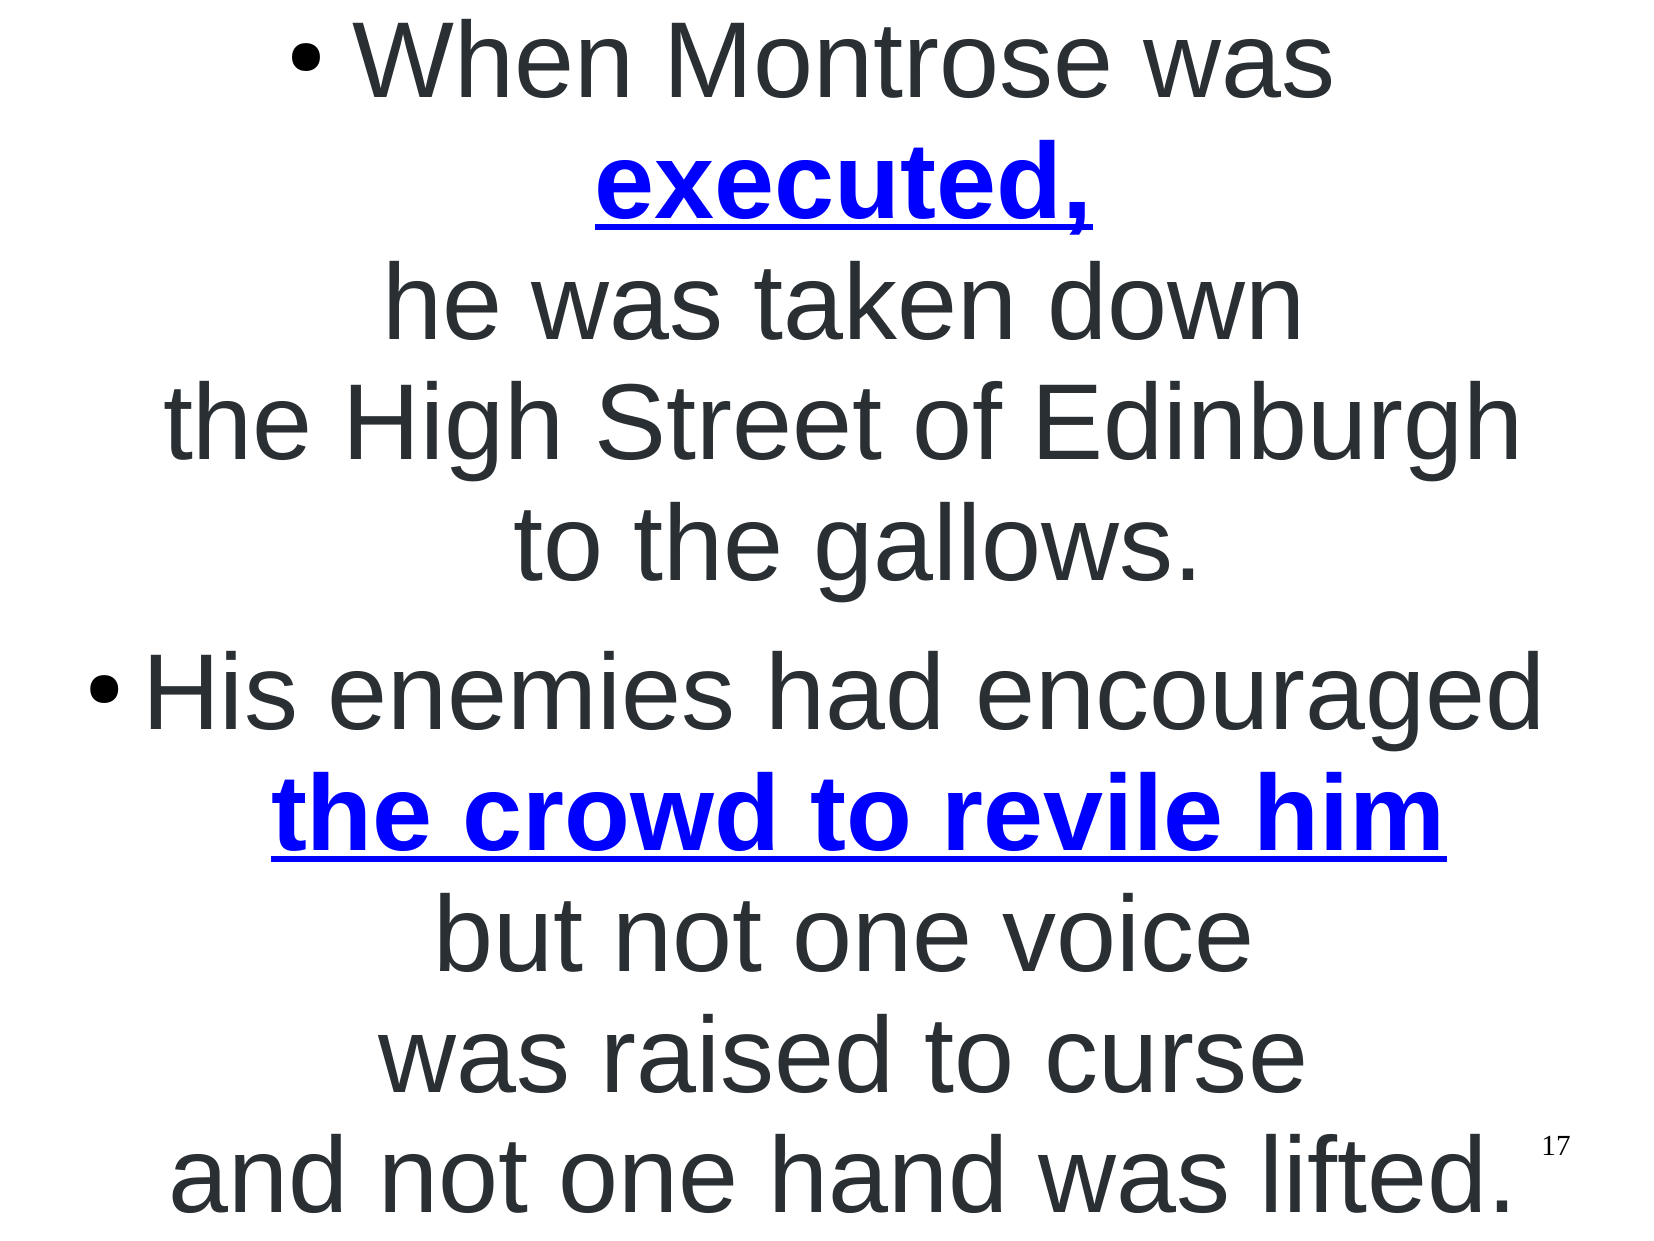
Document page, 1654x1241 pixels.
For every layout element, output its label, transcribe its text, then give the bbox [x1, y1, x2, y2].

list When Montrose was executed, he was taken down the High Street of Edinburgh to the gallows. His enemies had encouraged the crowd to revile him but not one voice was raised to curse and not one hand was lifted. [0, 0, 1651, 1238]
